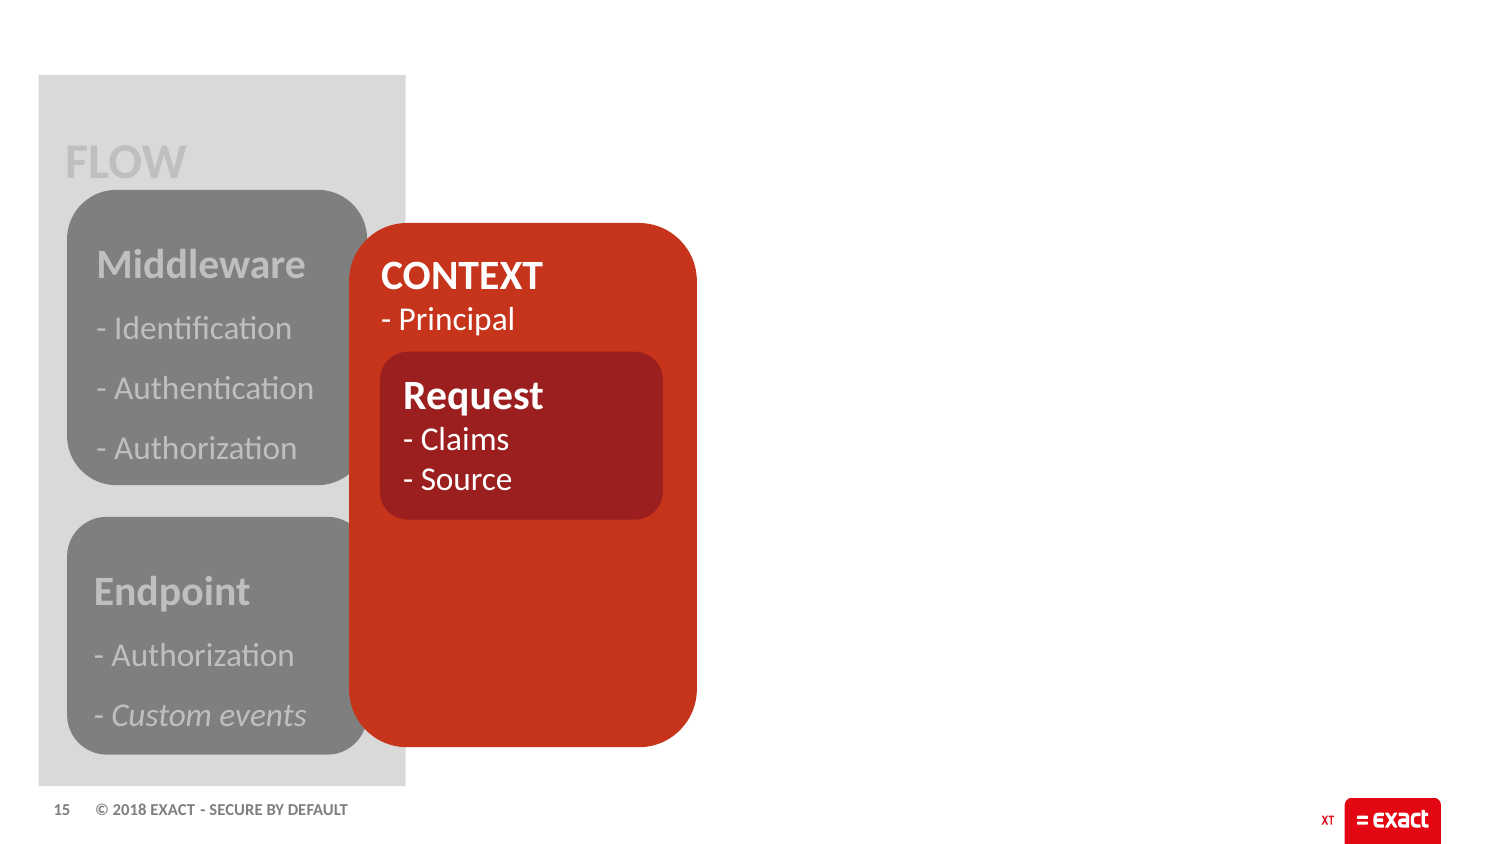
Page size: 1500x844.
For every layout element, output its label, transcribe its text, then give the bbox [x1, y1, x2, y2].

text_box Request - Claims - Source [379, 351, 663, 520]
text_box CONTEXT - Principal [349, 222, 697, 748]
text_box Endpoint - Authorization - Custom events [67, 516, 365, 755]
text_box Middleware - Identification - Authentication - Authorization [67, 189, 368, 486]
title Flow [38, 75, 406, 787]
text_box - Secure by default [185, 786, 826, 832]
text_box 15 [38, 786, 96, 832]
